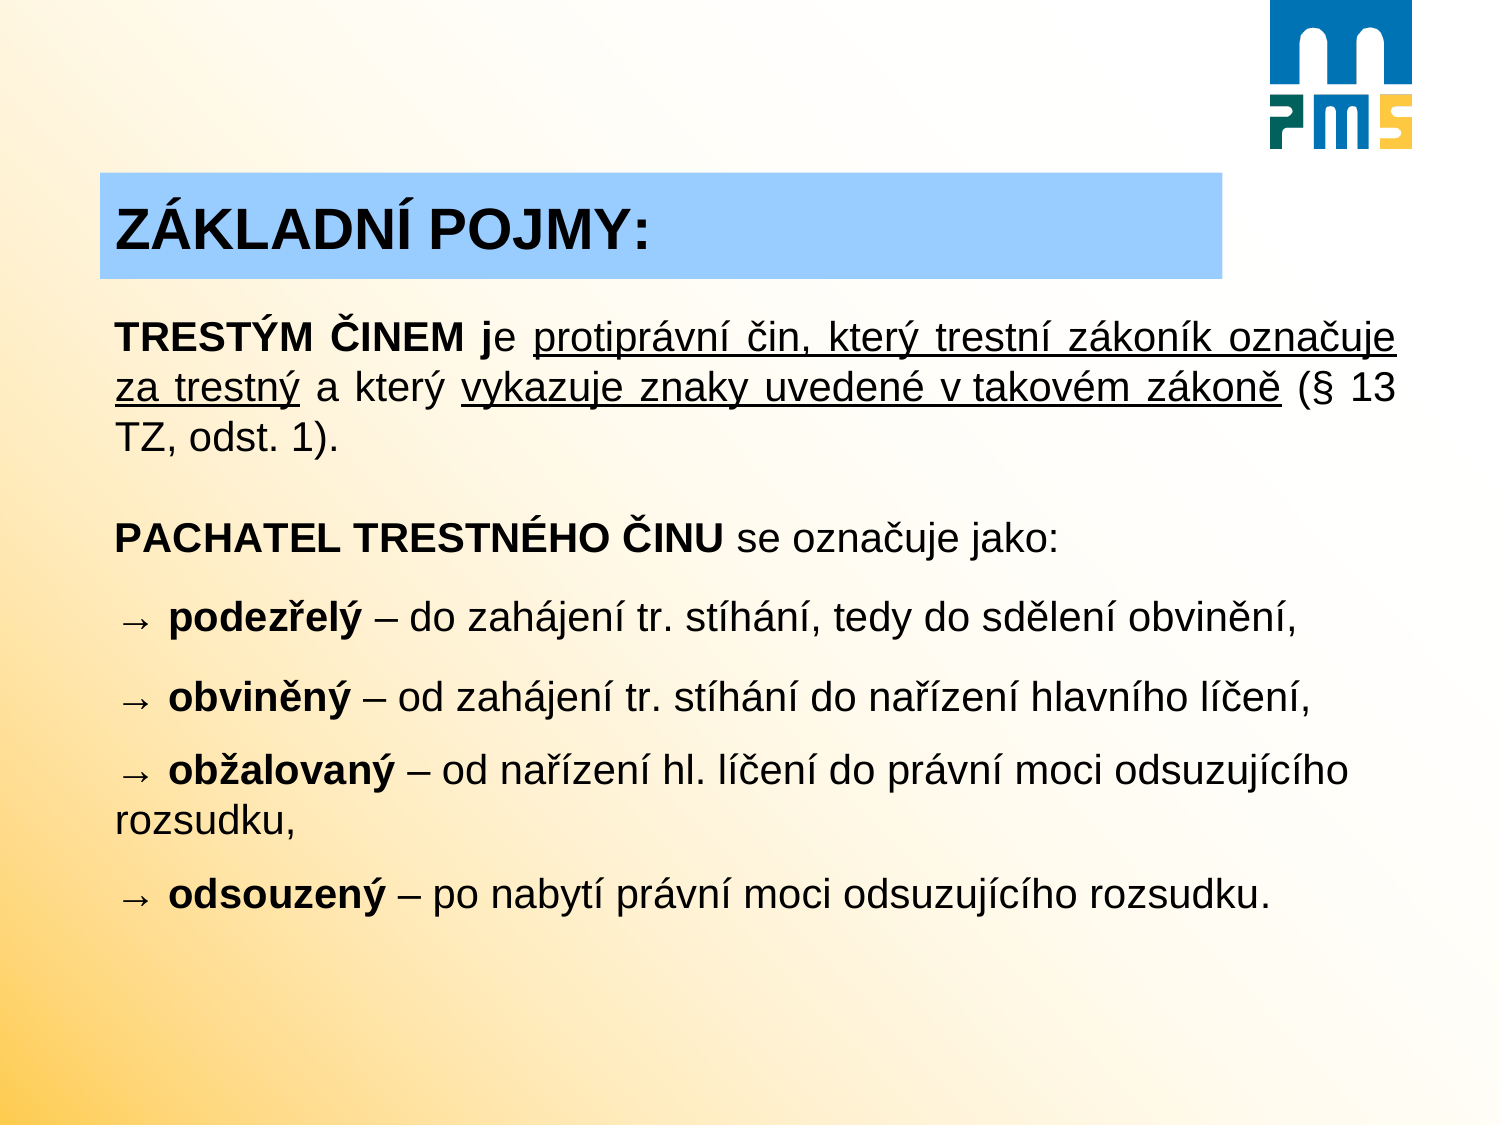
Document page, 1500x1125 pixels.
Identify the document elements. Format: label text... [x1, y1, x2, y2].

text_box ZÁKLADNÍ POJMY: [100, 172, 1223, 279]
picture [0, 0, 1500, 1125]
text_box TRESTÝM ČINEM je protiprávní čin, který trestní zákoník označuje za trestný a který vykazuje znaky uvedené v takovém zákoně (§ 13 TZ, odst. 1). PACHATEL TRESTNÉHO ČINU se označuje jako: → podezřelý – do zahájení tr. stíhání, tedy do sdělení obvinění, → obviněný – od zahájení tr. stíhání do nařízení hlavního líčení, → obžalovaný – od nařízení hl. líčení do právní moci odsuzujícího rozsudku, → odsouzený – po nabytí právní moci odsuzujícího rozsudku. [100, 302, 1412, 1000]
